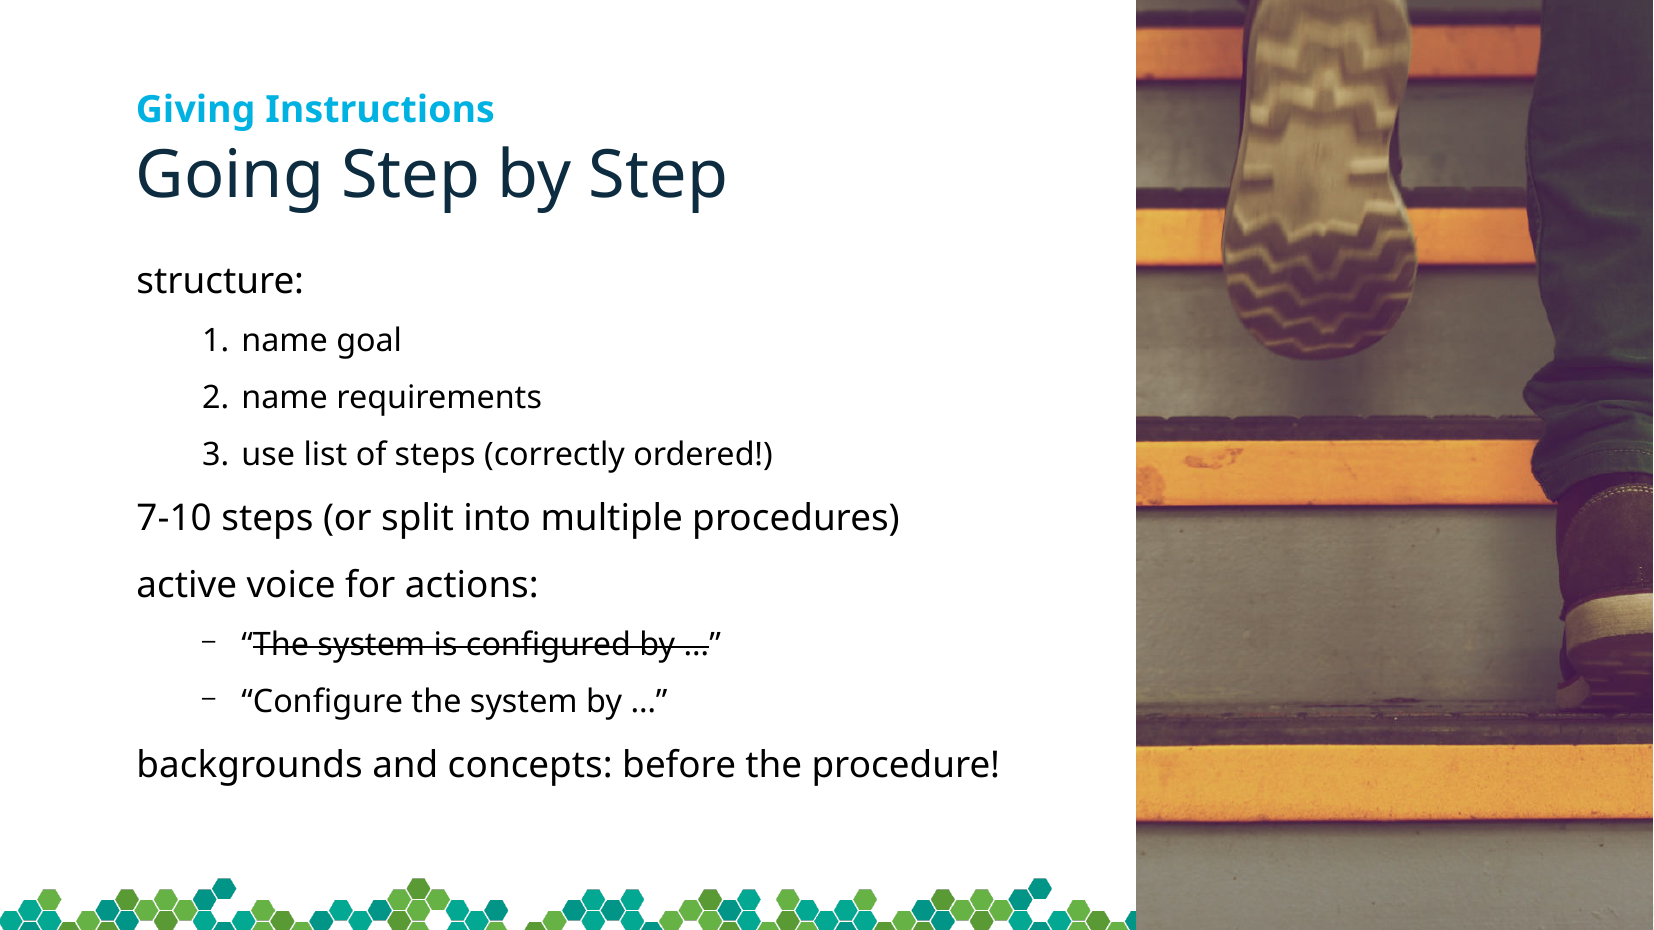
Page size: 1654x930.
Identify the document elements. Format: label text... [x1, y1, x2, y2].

list structure: name goal name requirements use list of steps (correctly ordered!) 7-10 steps (or split into multiple procedures) active voice for actions: “The system is configured by …” “Configure the system by …” backgrounds and concepts: before the procedure! [136, 253, 1136, 793]
picture [0, 0, 1654, 930]
title Giving Instructions Going Step by Step [135, 72, 1136, 228]
